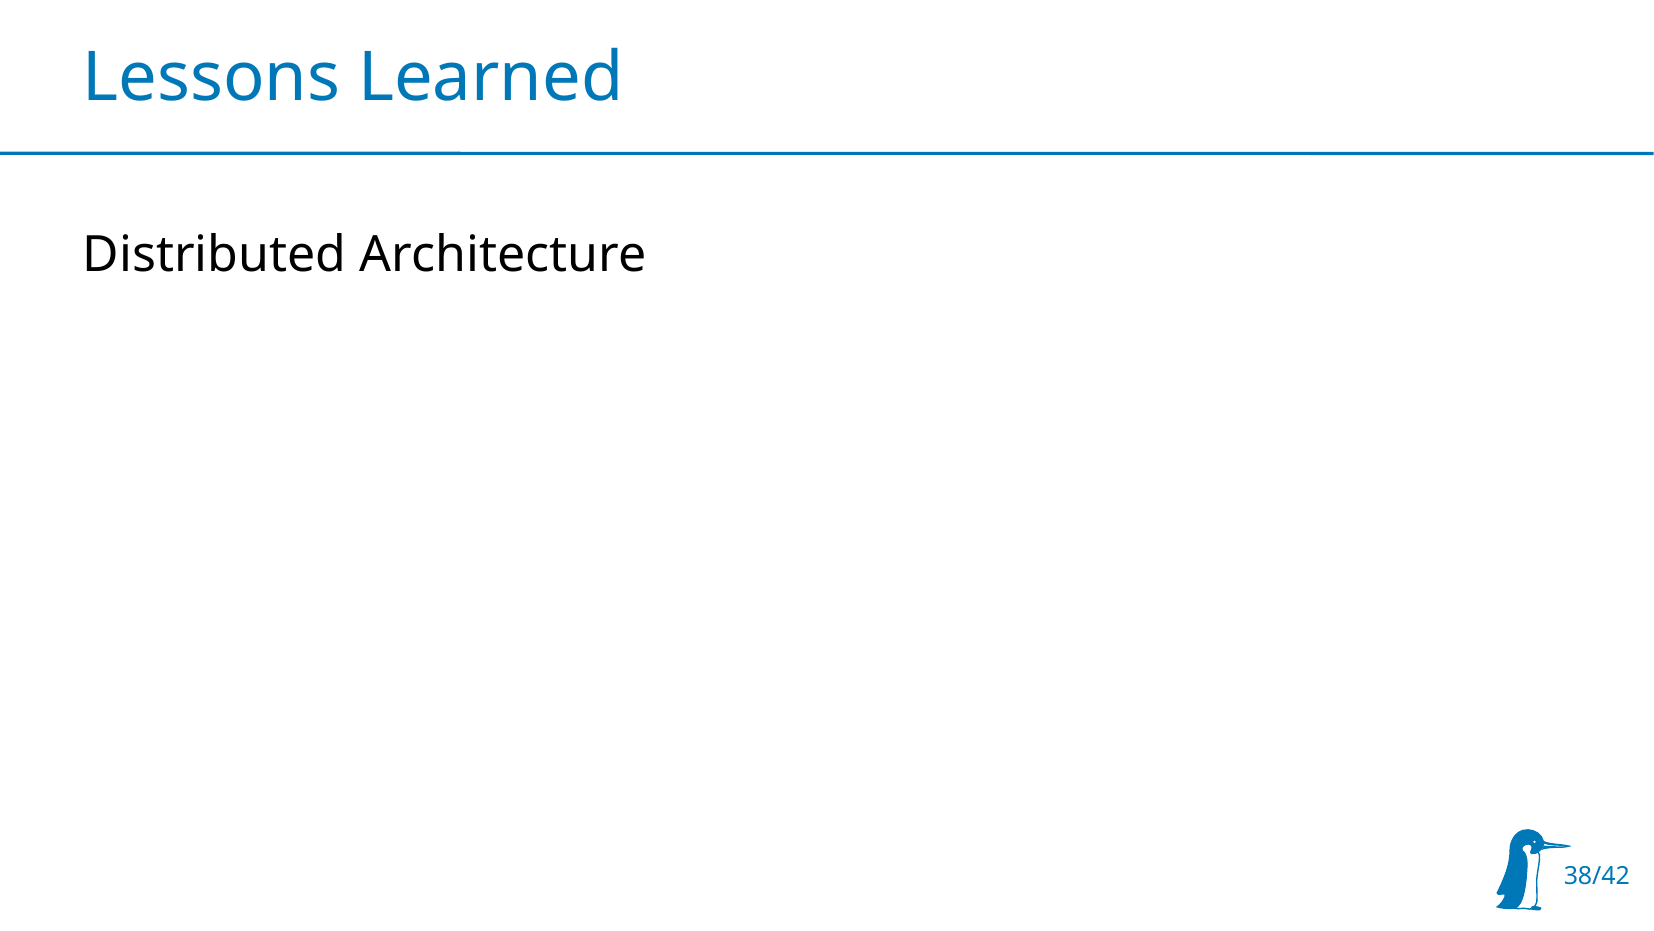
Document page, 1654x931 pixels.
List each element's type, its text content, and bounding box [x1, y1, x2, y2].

title Lessons Learned [82, 30, 1571, 121]
list Distributed Architecture [82, 217, 1571, 861]
